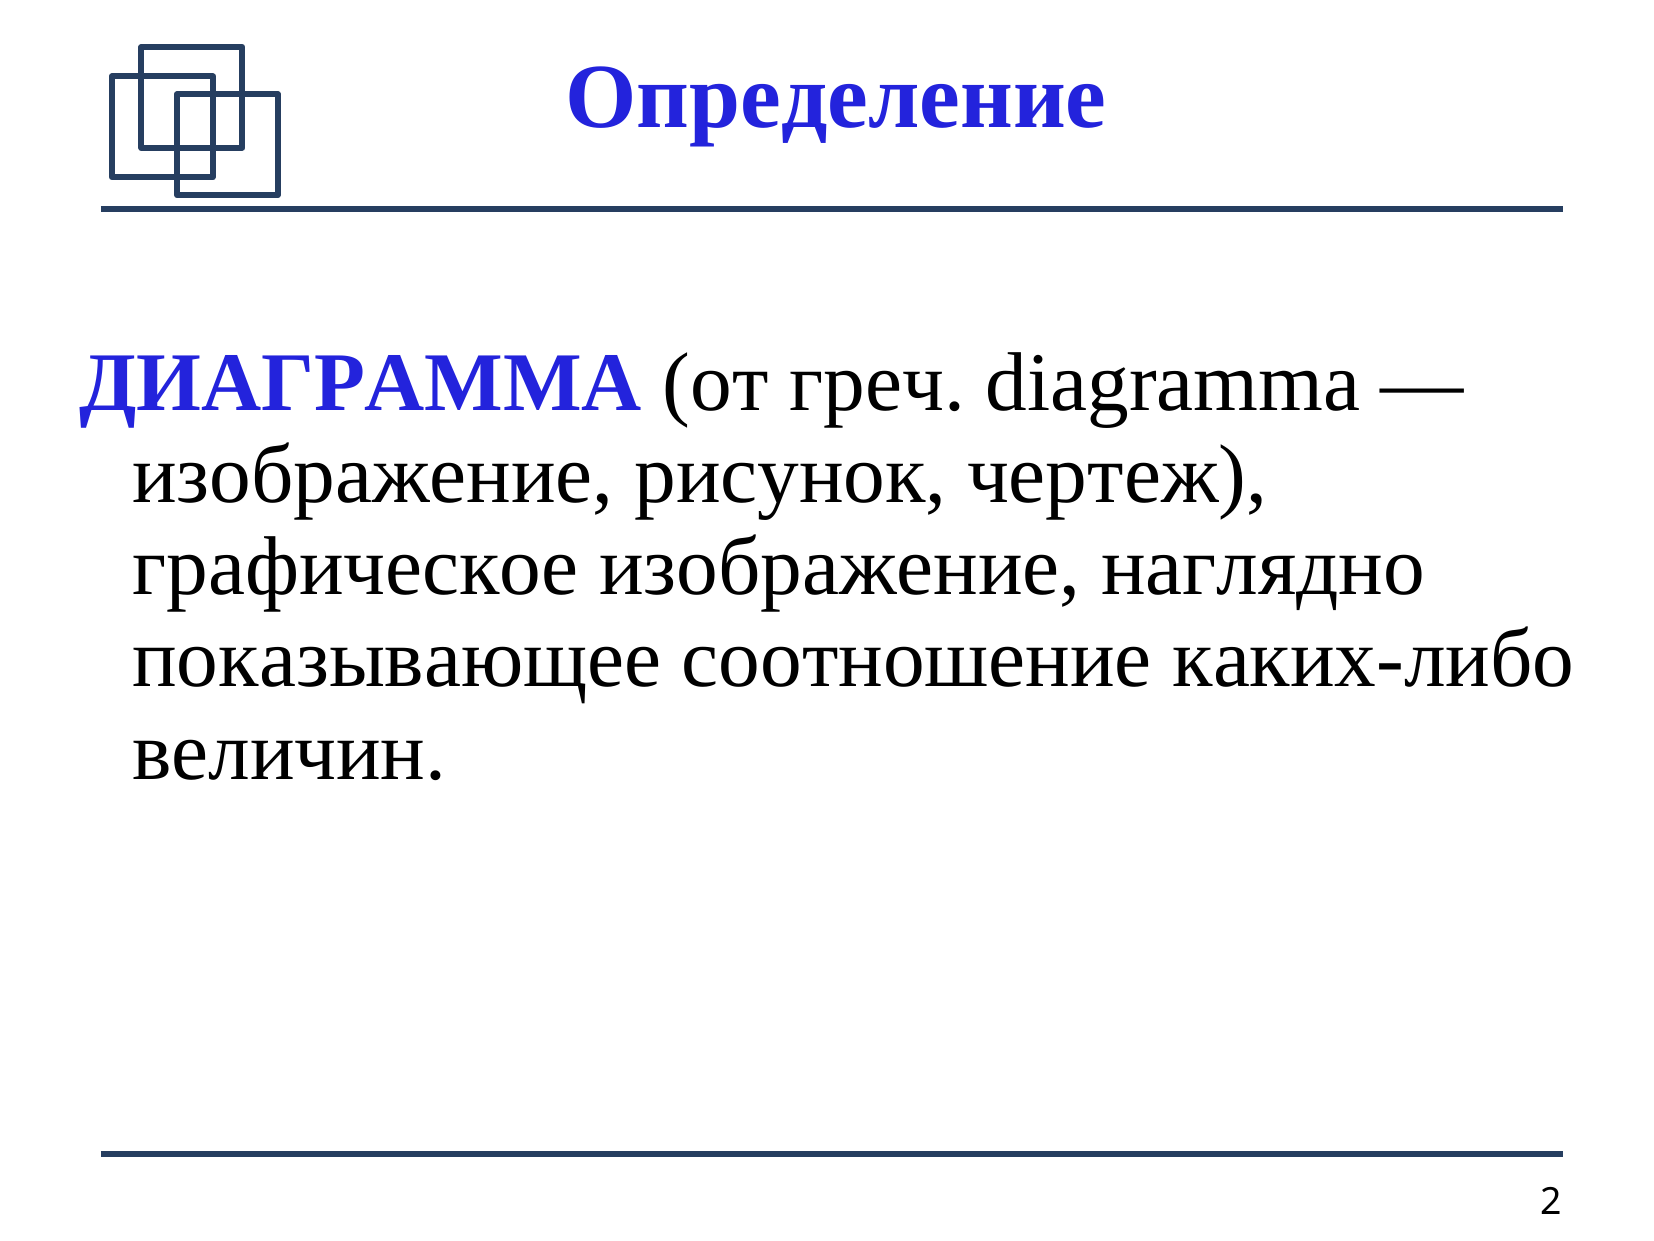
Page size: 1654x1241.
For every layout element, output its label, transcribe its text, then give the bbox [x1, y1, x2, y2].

text_box Определение [531, 45, 1142, 148]
text_box ДИАГРАММА (от греч. diagramma — изображение, рисунок, чертеж), графическое изображение, наглядно показывающее соотношение каких-либо величин. [61, 335, 1625, 798]
